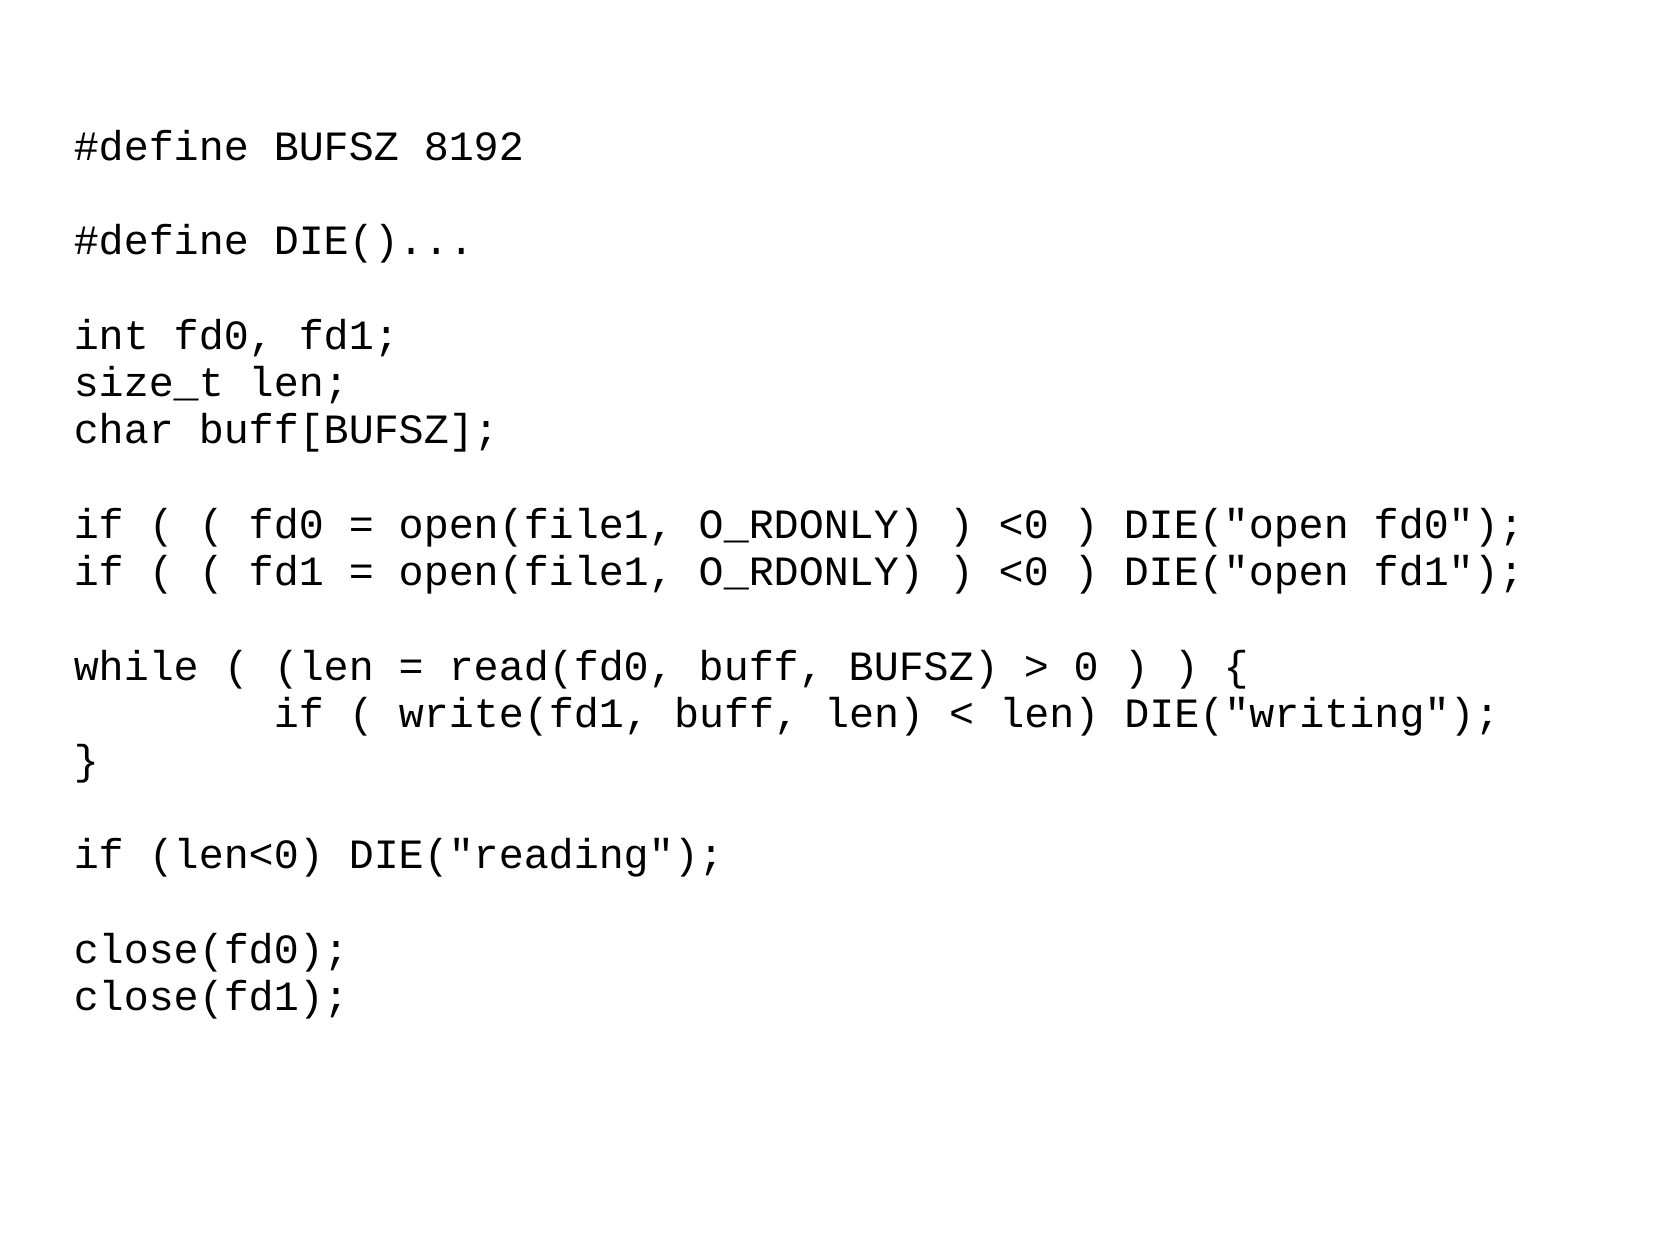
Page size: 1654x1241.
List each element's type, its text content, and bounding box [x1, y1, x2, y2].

text_box #define BUFSZ 8192 #define DIE()... int fd0, fd1; size_t len; char buff[BUFSZ]; if ( ( fd0 = open(file1, O_RDONLY) ) <0 ) DIE("open fd0"); if ( ( fd1 = open(file1, O_RDONLY) ) <0 ) DIE("open fd1"); while ( (len = read(fd0, buff, BUFSZ) > 0 ) ) { if ( write(fd1, buff, len) < len) DIE("writing"); } if (len<0) DIE("reading"); close(fd0); close(fd1); [59, 118, 1583, 1134]
